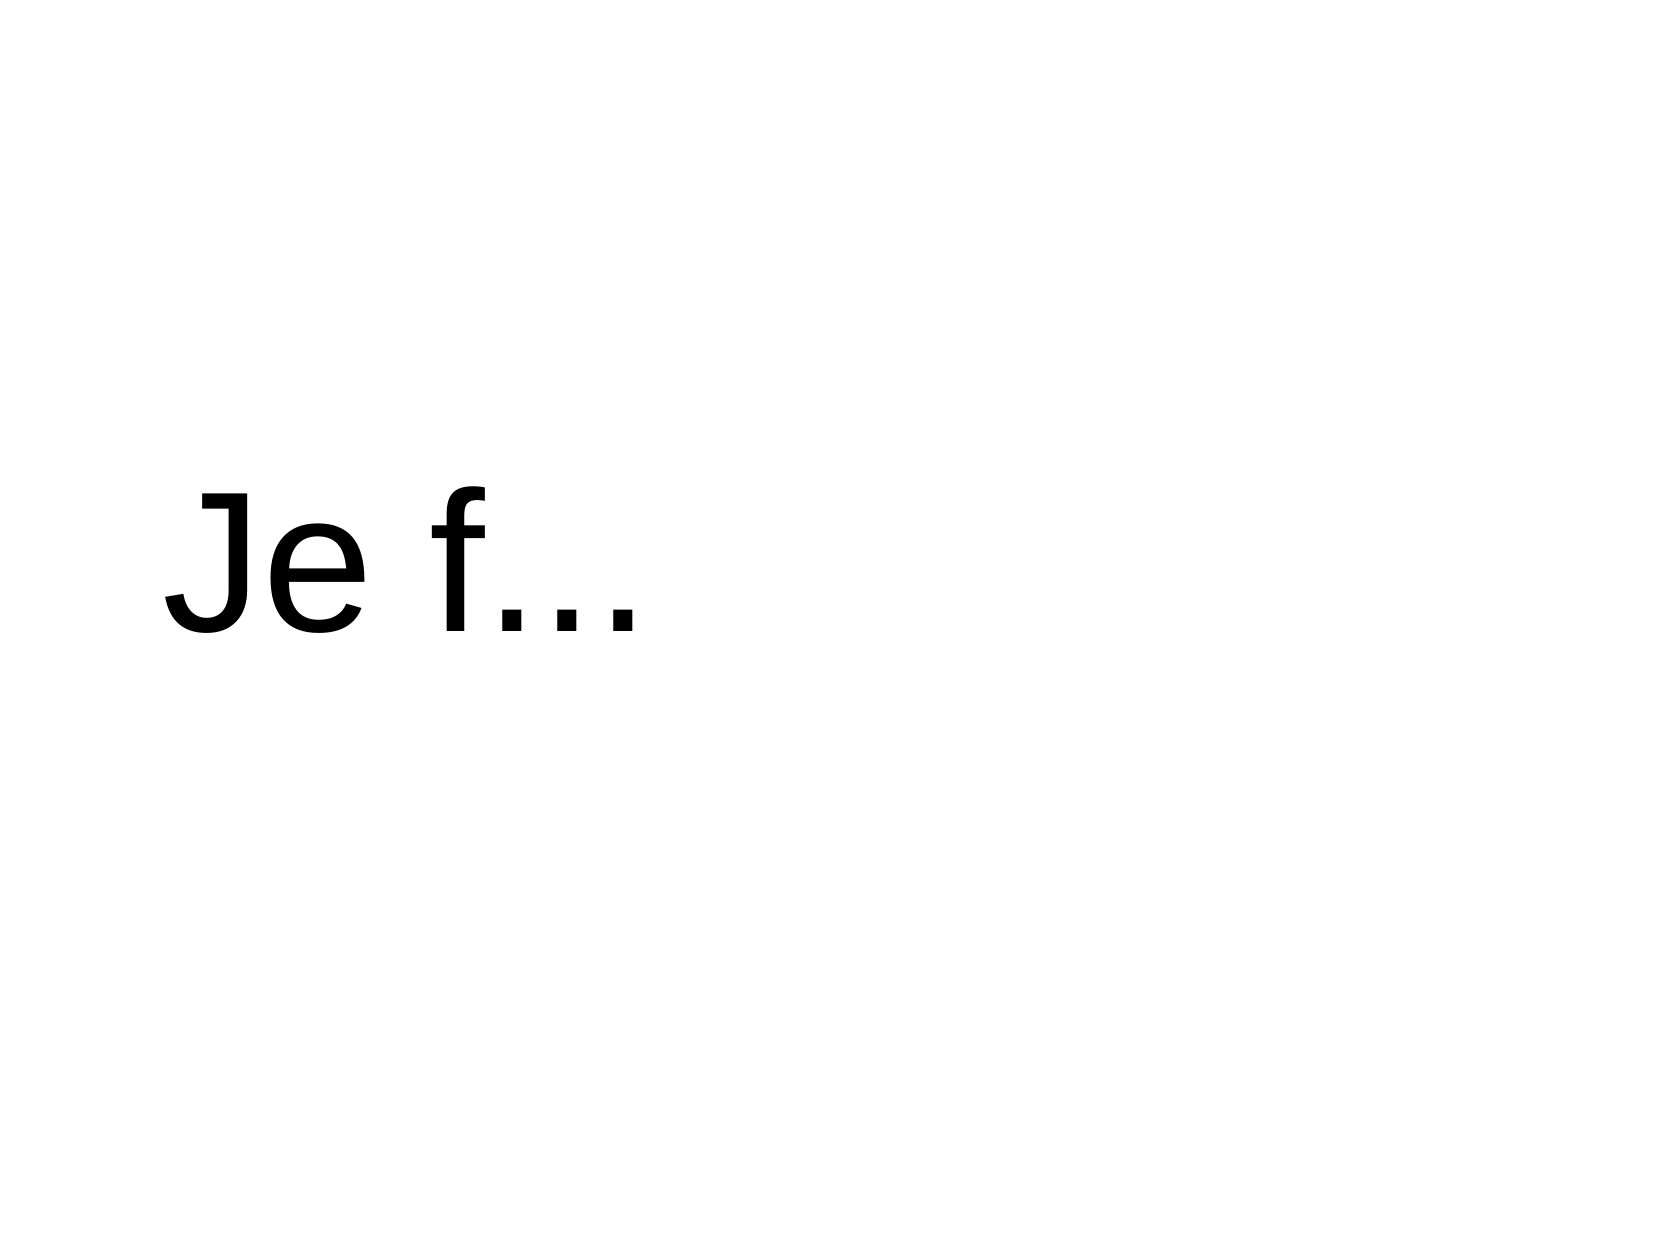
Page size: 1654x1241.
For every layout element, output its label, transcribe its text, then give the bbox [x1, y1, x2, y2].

text_box Je f... [147, 442, 1418, 682]
